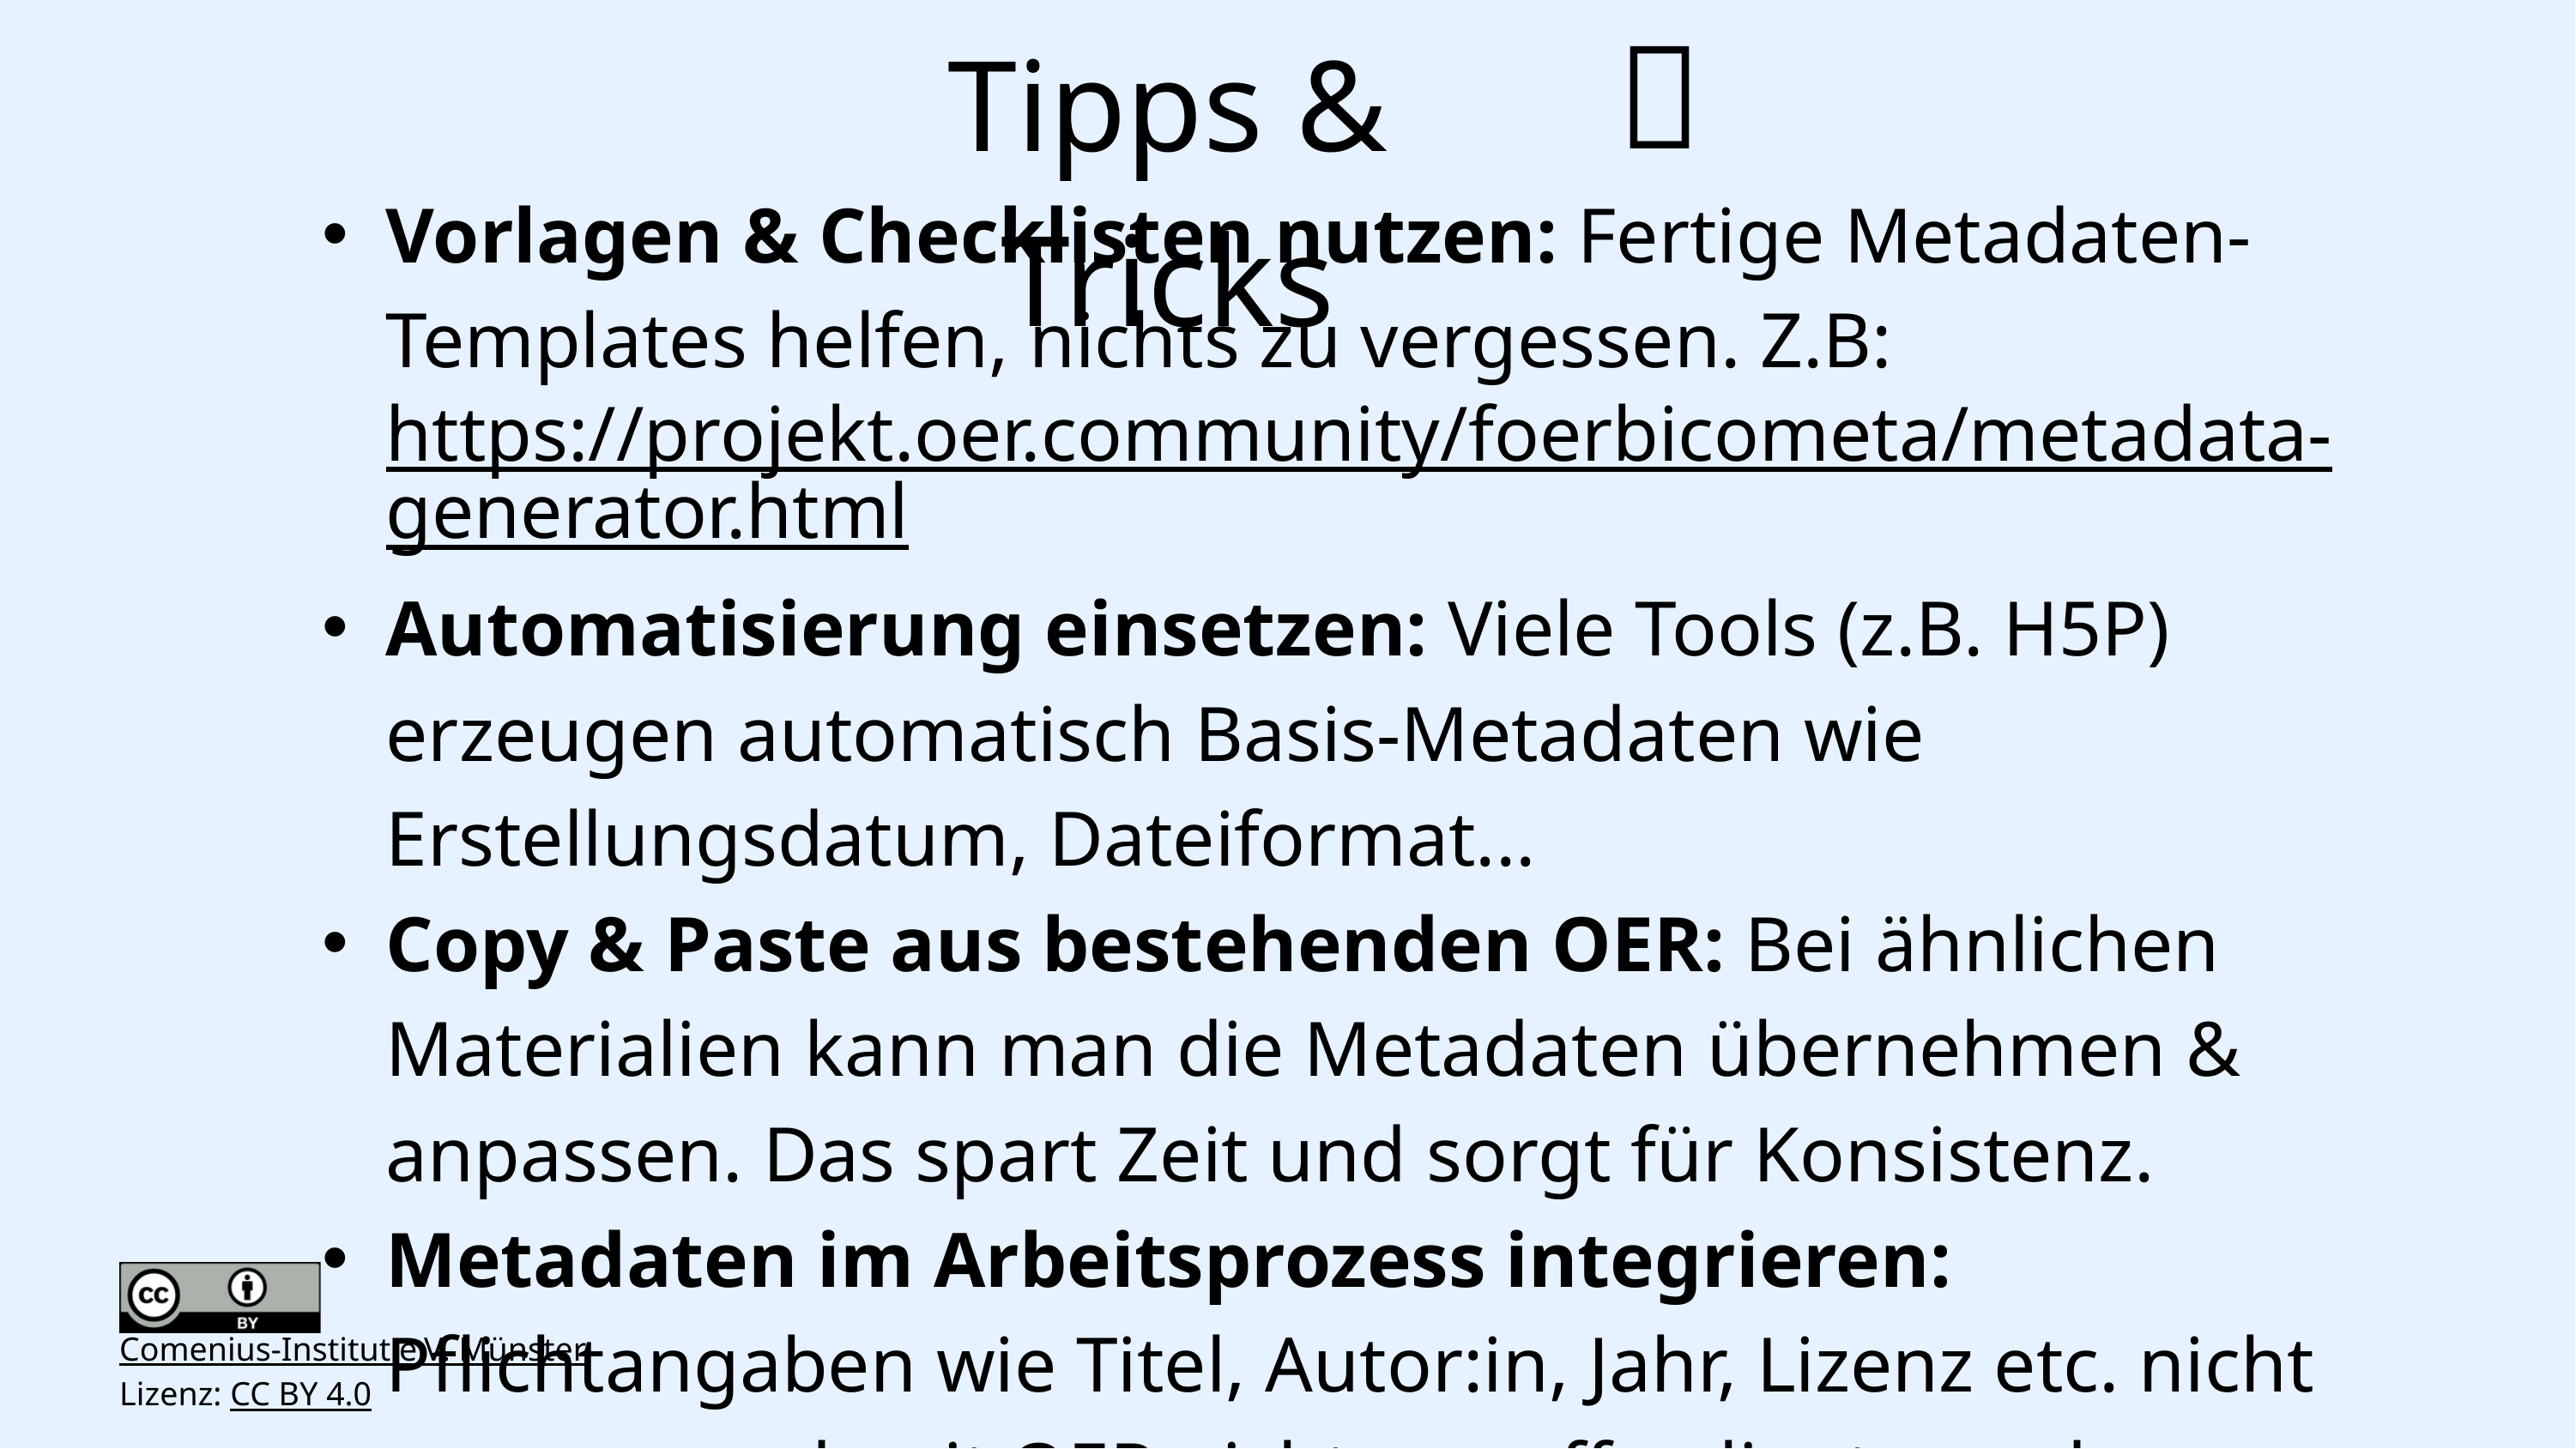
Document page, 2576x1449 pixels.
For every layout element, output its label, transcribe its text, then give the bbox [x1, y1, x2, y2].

text_box Comenius-Institut e.V. Münster Lizenz: CC BY 4.0 [119, 1327, 1378, 1416]
text_box 💡 [1562, 0, 1759, 171]
text_box Tipps & Tricks [816, 1, 1520, 171]
text_box [119, 1262, 321, 1327]
text_box Vorlagen & Checklisten nutzen: Fertige Metadaten-Templates helfen, nichts zu vergessen. Z.B: https://projekt.oer.community/foerbicometa/metadata-generator.html Automatisierung einsetzen: Viele Tools (z.B. H5P) erzeugen automatisch Basis-Metadaten wie Erstellungsdatum, Dateiformat... Copy & Paste aus bestehenden OER: Bei ähnlichen Materialien kann man die Metadaten übernehmen & anpassen. Das spart Zeit und sorgt für Konsistenz. Metadaten im Arbeitsprozess integrieren: Pflichtangaben wie Titel, Autor:in, Jahr, Lizenz etc. nicht vergessen, damit OER nicht nur offen liegt, sondern auch nutzbar ist. [258, 172, 2368, 1320]
